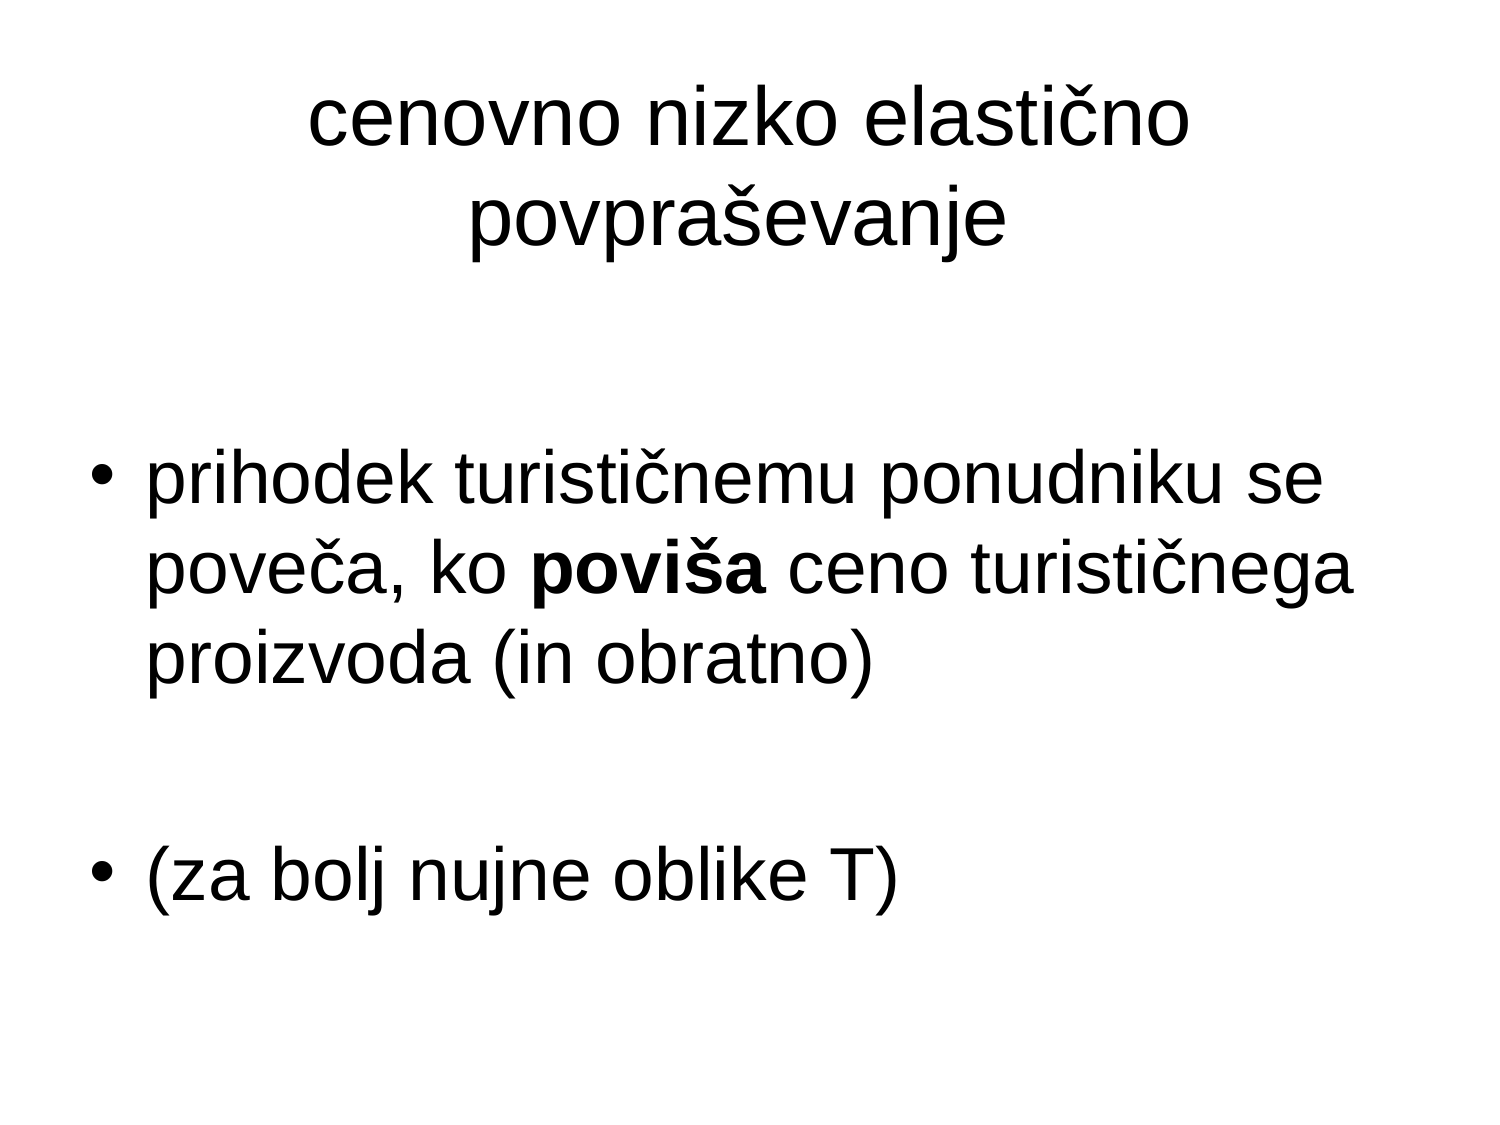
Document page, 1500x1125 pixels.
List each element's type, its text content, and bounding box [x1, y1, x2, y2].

list prihodek turističnemu ponudniku se poveča, ko poviša ceno turističnega proizvoda (in obratno) (za bolj nujne oblike T) [75, 420, 1426, 1005]
title cenovno nizko elastično povpraševanje [75, 45, 1426, 279]
